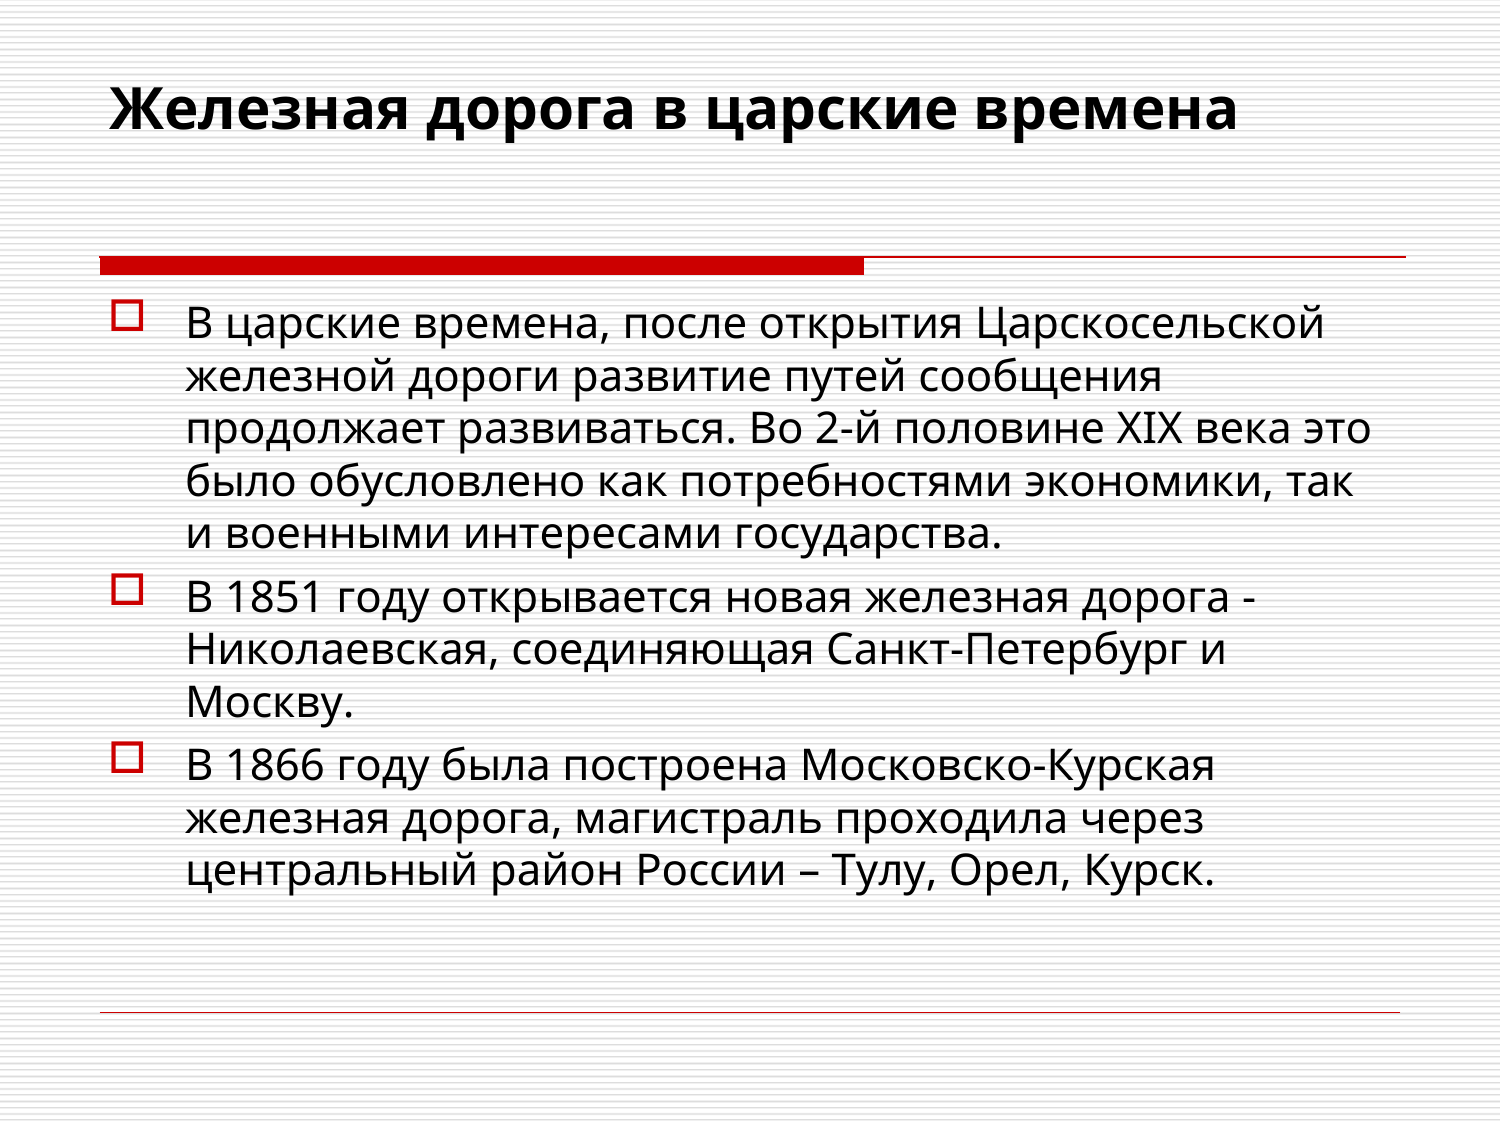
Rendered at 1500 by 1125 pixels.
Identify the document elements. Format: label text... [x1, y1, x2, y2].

list В царские времена, после открытия Царскосельской железной дороги развитие путей сообщения продолжает развиваться. Во 2-й половине XIX века это было обусловлено как потребностями экономики, так и военными интересами государства. В 1851 году открывается новая железная дорога -Николаевская, соединяющая Санкт-Петербург и Москву. В 1866 году была построена Московско-Курская железная дорога, магистраль проходила через центральный район России – Тулу, Орел, Курск. [92, 287, 1406, 988]
picture [0, 0, 1500, 1125]
title Железная дорога в царские времена [94, 49, 1407, 149]
